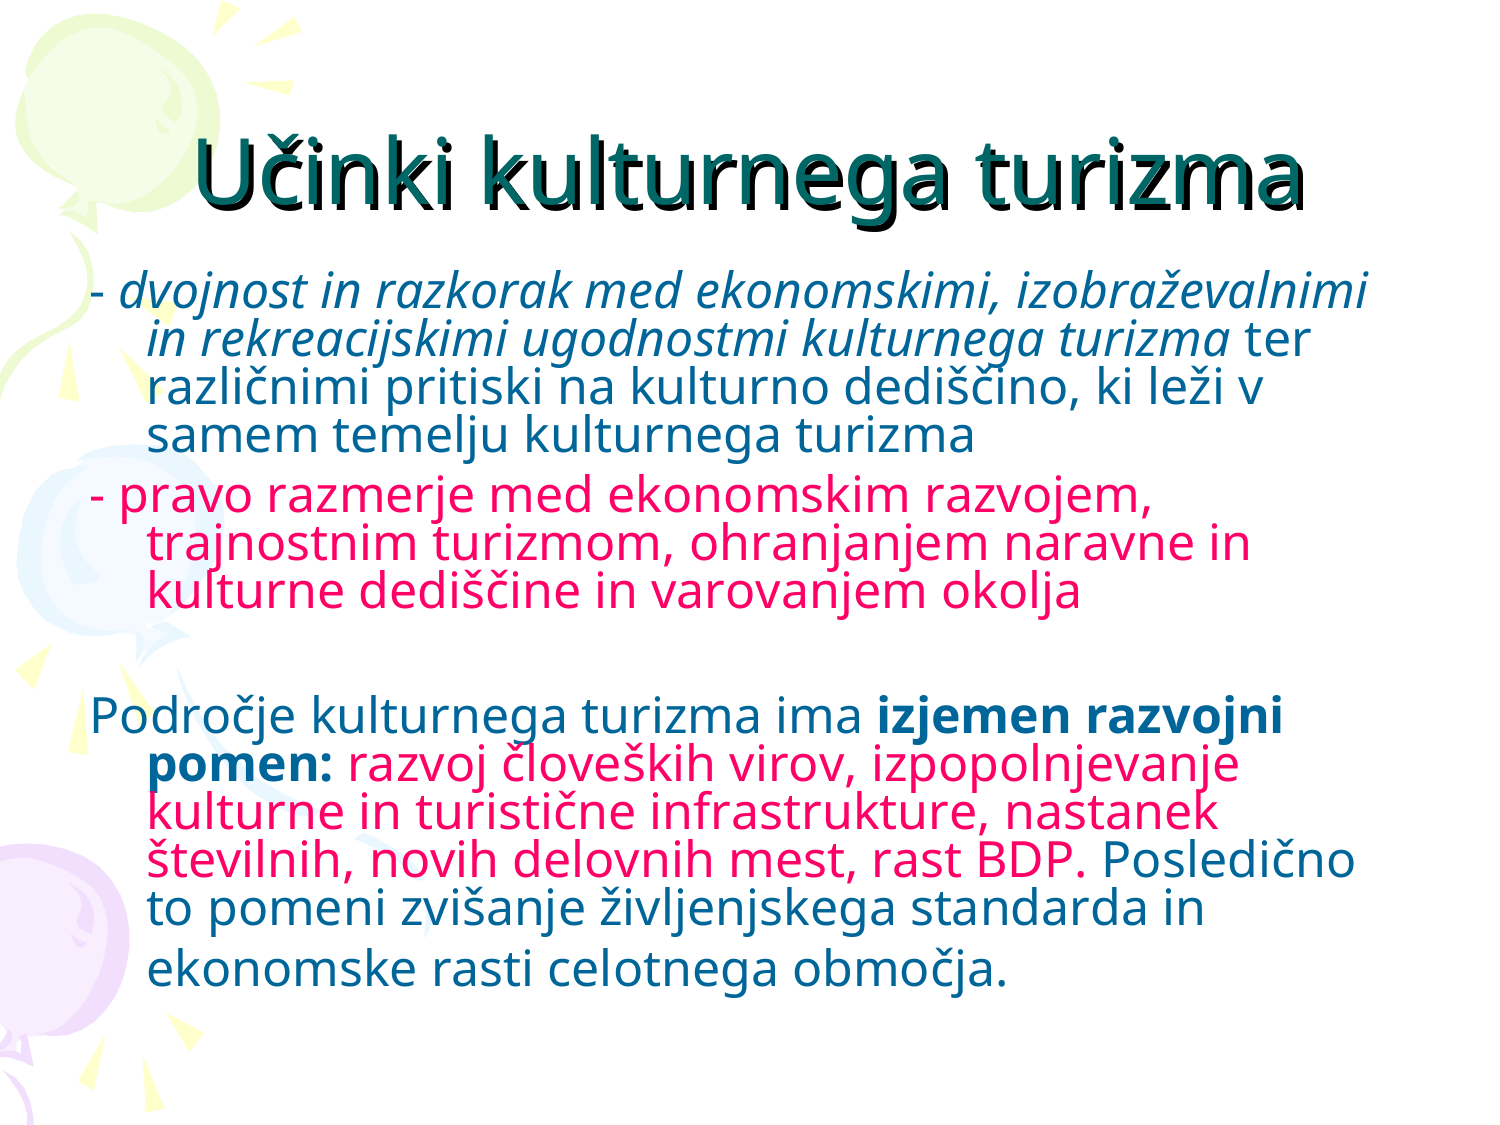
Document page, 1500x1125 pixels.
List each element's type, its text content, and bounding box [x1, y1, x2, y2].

title Učinki kulturnega turizma [72, 16, 1426, 233]
list - dvojnost in razkorak med ekonomskimi, izobraževalnimi in rekreacijskimi ugodnostmi kulturnega turizma ter različnimi pritiski na kulturno dediščino, ki leži v samem temelju kulturnega turizma - pravo razmerje med ekonomskim razvojem, trajnostnim turizmom, ohranjanjem naravne in kulturne dediščine in varovanjem okolja Področje kulturnega turizma ima izjemen razvojni pomen: razvoj človeških virov, izpopolnjevanje kulturne in turistične infrastrukture, nastanek številnih, novih delovnih mest, rast BDP. Posledično to pomeni zvišanje življenjskega standarda in ekonomske rasti celotnega območja. [75, 262, 1426, 1059]
